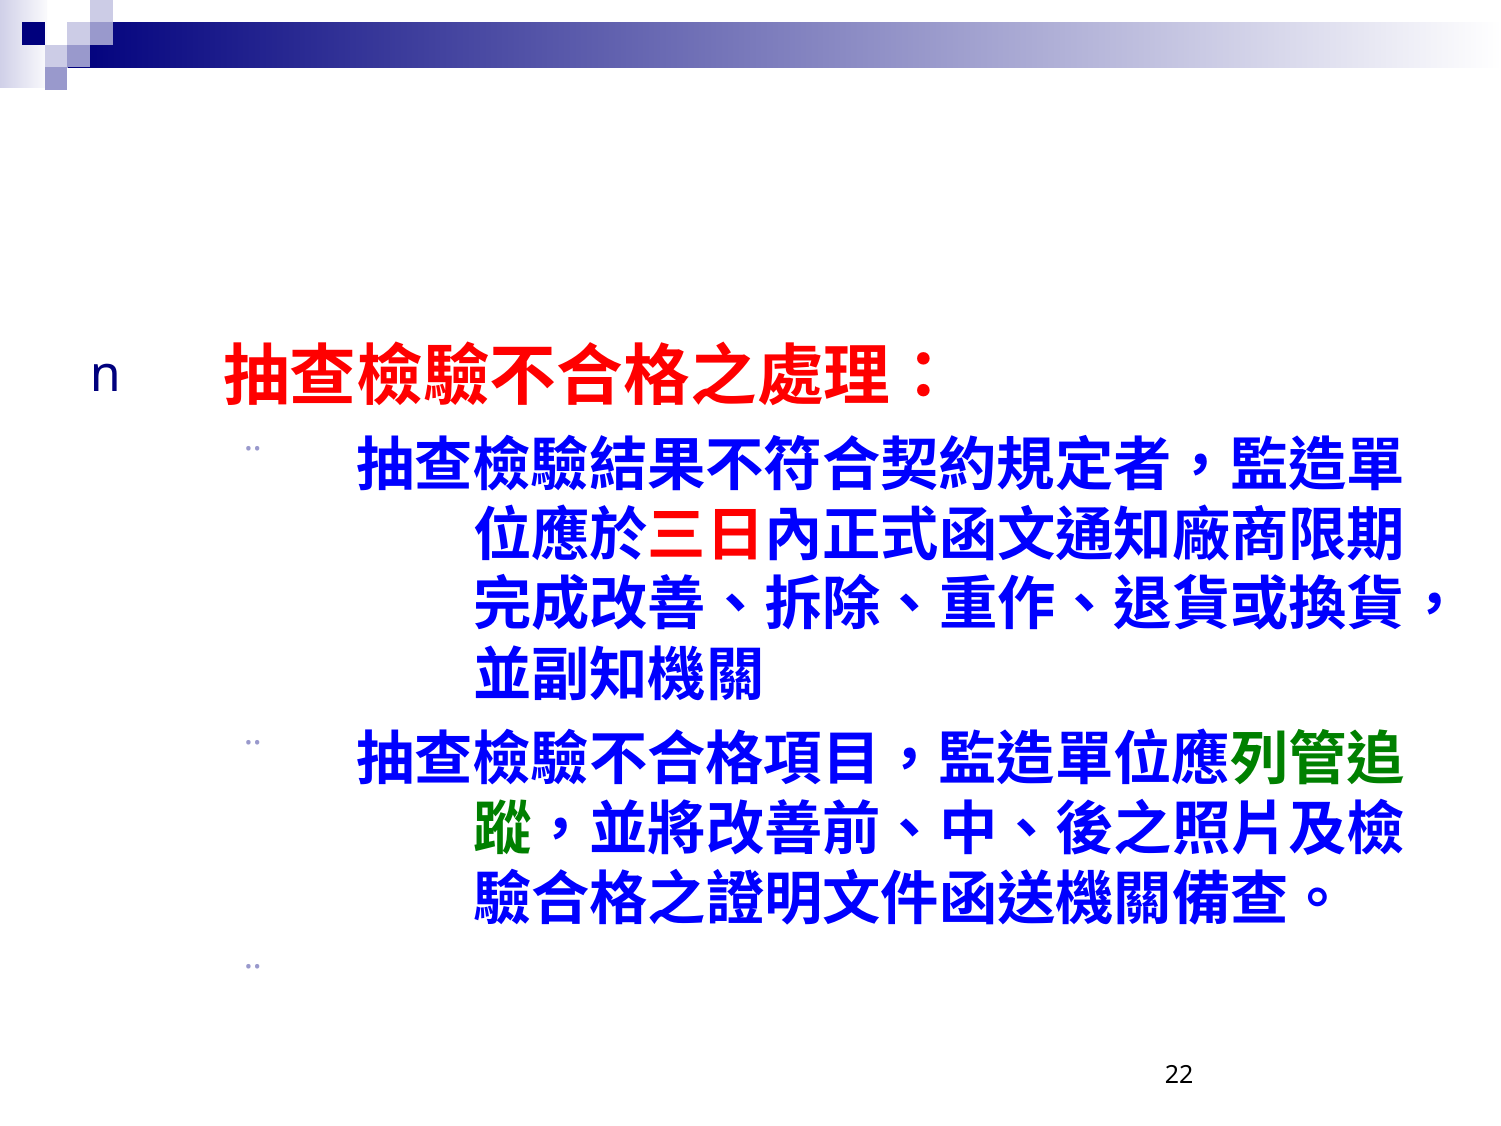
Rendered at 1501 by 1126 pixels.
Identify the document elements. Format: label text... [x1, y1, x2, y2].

text_box [1149, 1025, 1501, 1101]
list 抽查檢驗不合格之處理： 抽查檢驗結果不符合契約規定者，監造單位應於三日內正式函文通知廠商限期完成改善、拆除、重作、退貨或換貨，並副知機關 抽查檢驗不合格項目，監造單位應列管追蹤，並將改善前、中、後之照片及檢驗合格之證明文件函送機關備查。 [74, 324, 1426, 964]
